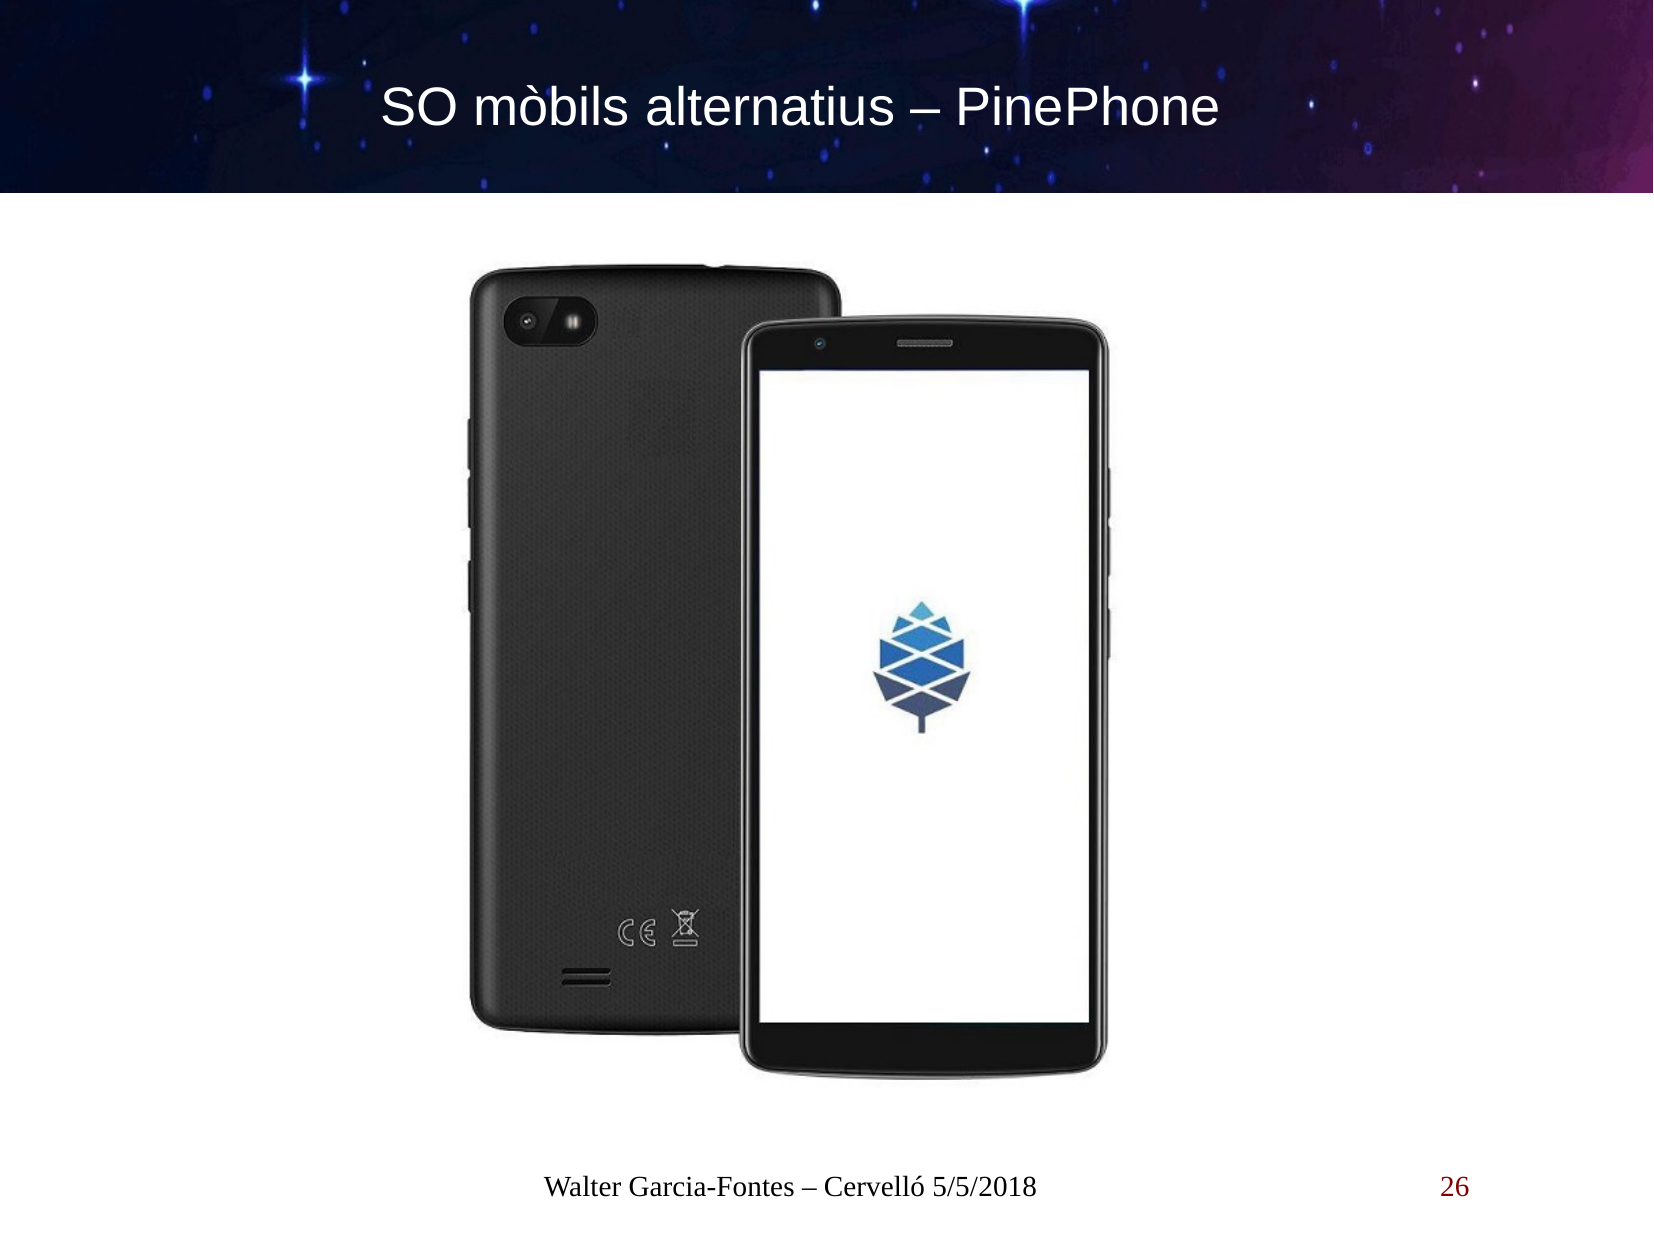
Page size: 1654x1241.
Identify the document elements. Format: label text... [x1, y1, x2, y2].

title SO mòbils alternatius – PinePhone [57, 2, 1546, 211]
picture [0, 0, 1653, 193]
picture [459, 239, 1126, 1096]
